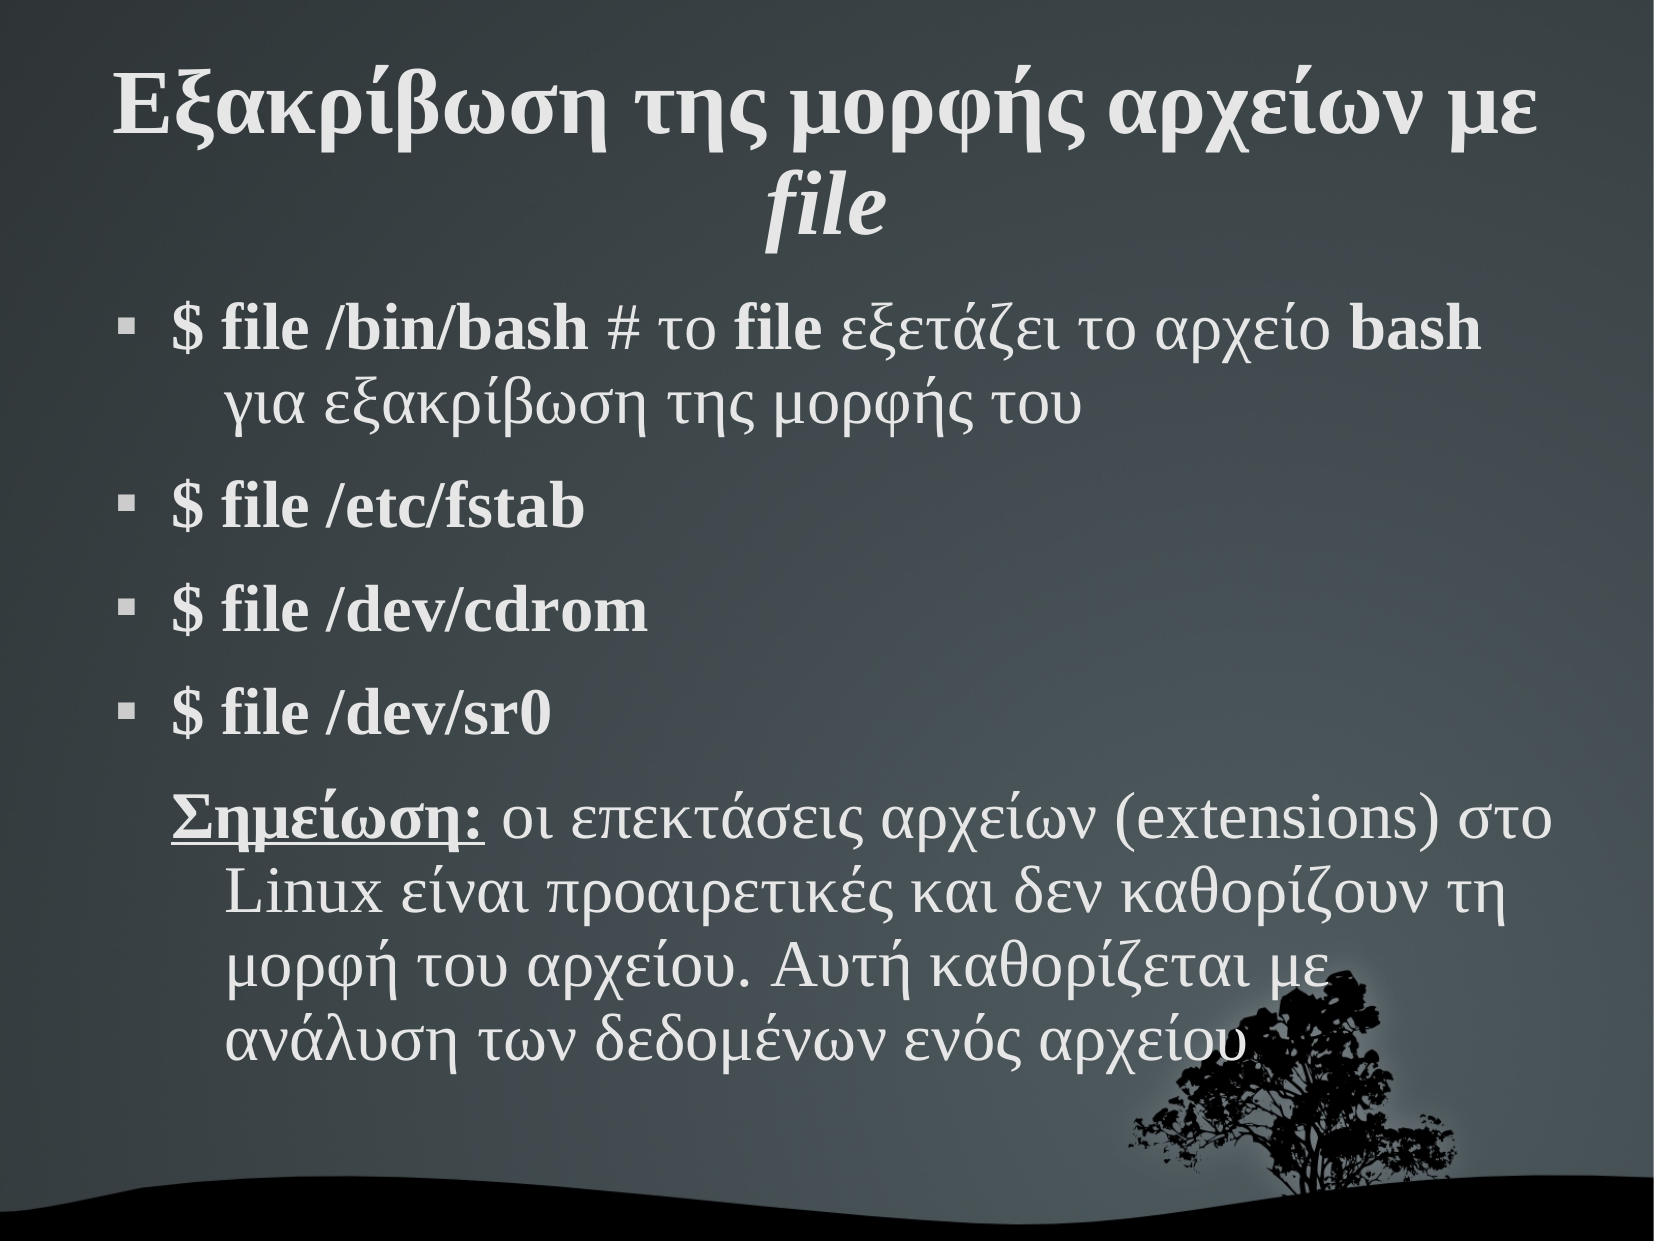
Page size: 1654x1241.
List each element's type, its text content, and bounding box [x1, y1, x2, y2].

picture [0, 0, 1654, 1241]
title Εξακρίβωση της μορφής αρχείων με file [82, 33, 1571, 273]
list $ file /bin/bash # το file εξετάζει το αρχείο bash για εξακρίβωση της μορφής του $ file /etc/fstab $ file /dev/cdrom $ file /dev/sr0 Σημείωση: οι επεκτάσεις αρχείων (extensions) στο Linux είναι προαιρετικές και δεν καθορίζουν τη μορφή του αρχείου. Αυτή καθορίζεται με ανάλυση των δεδομένων ενός αρχείου [82, 290, 1571, 1241]
